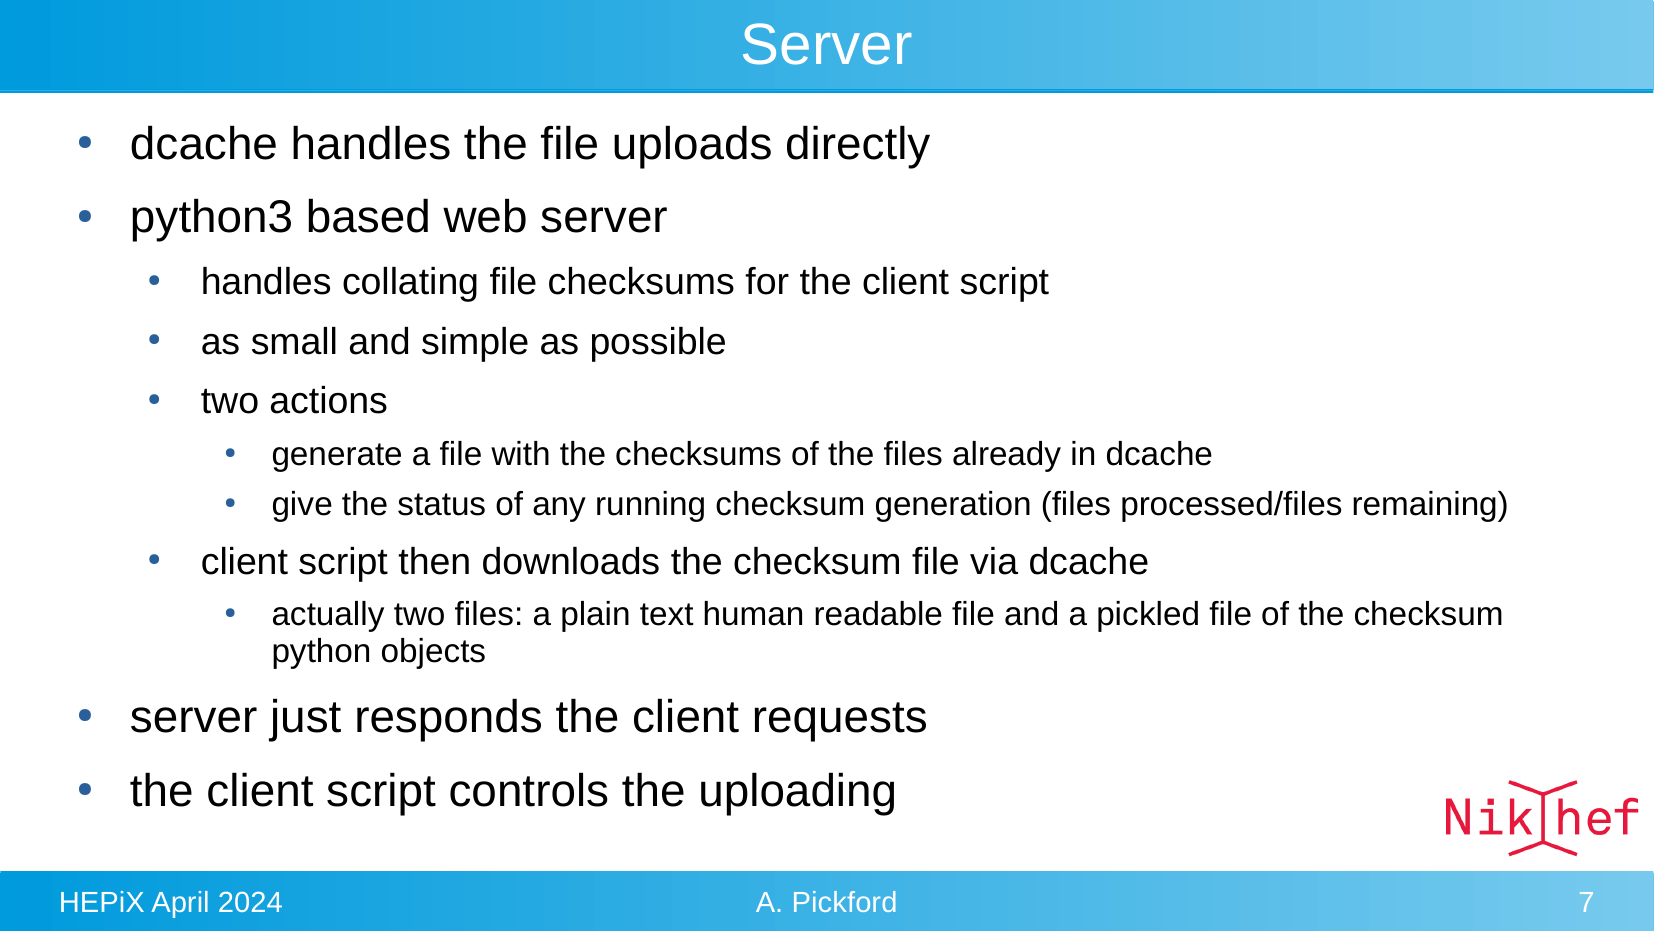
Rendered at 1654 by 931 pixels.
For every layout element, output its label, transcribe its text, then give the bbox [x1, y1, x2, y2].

list dcache handles the file uploads directly python3 based web server handles collating file checksums for the client script as small and simple as possible two actions generate a file with the checksums of the files already in dcache give the status of any running checksum generation (files processed/files remaining) client script then downloads the checksum file via dcache actually two files: a plain text human readable file and a pickled file of the checksum python objects server just responds the client requests the client script controls the uploading [59, 118, 1595, 857]
title Server [59, 0, 1595, 89]
picture [1430, 767, 1654, 869]
